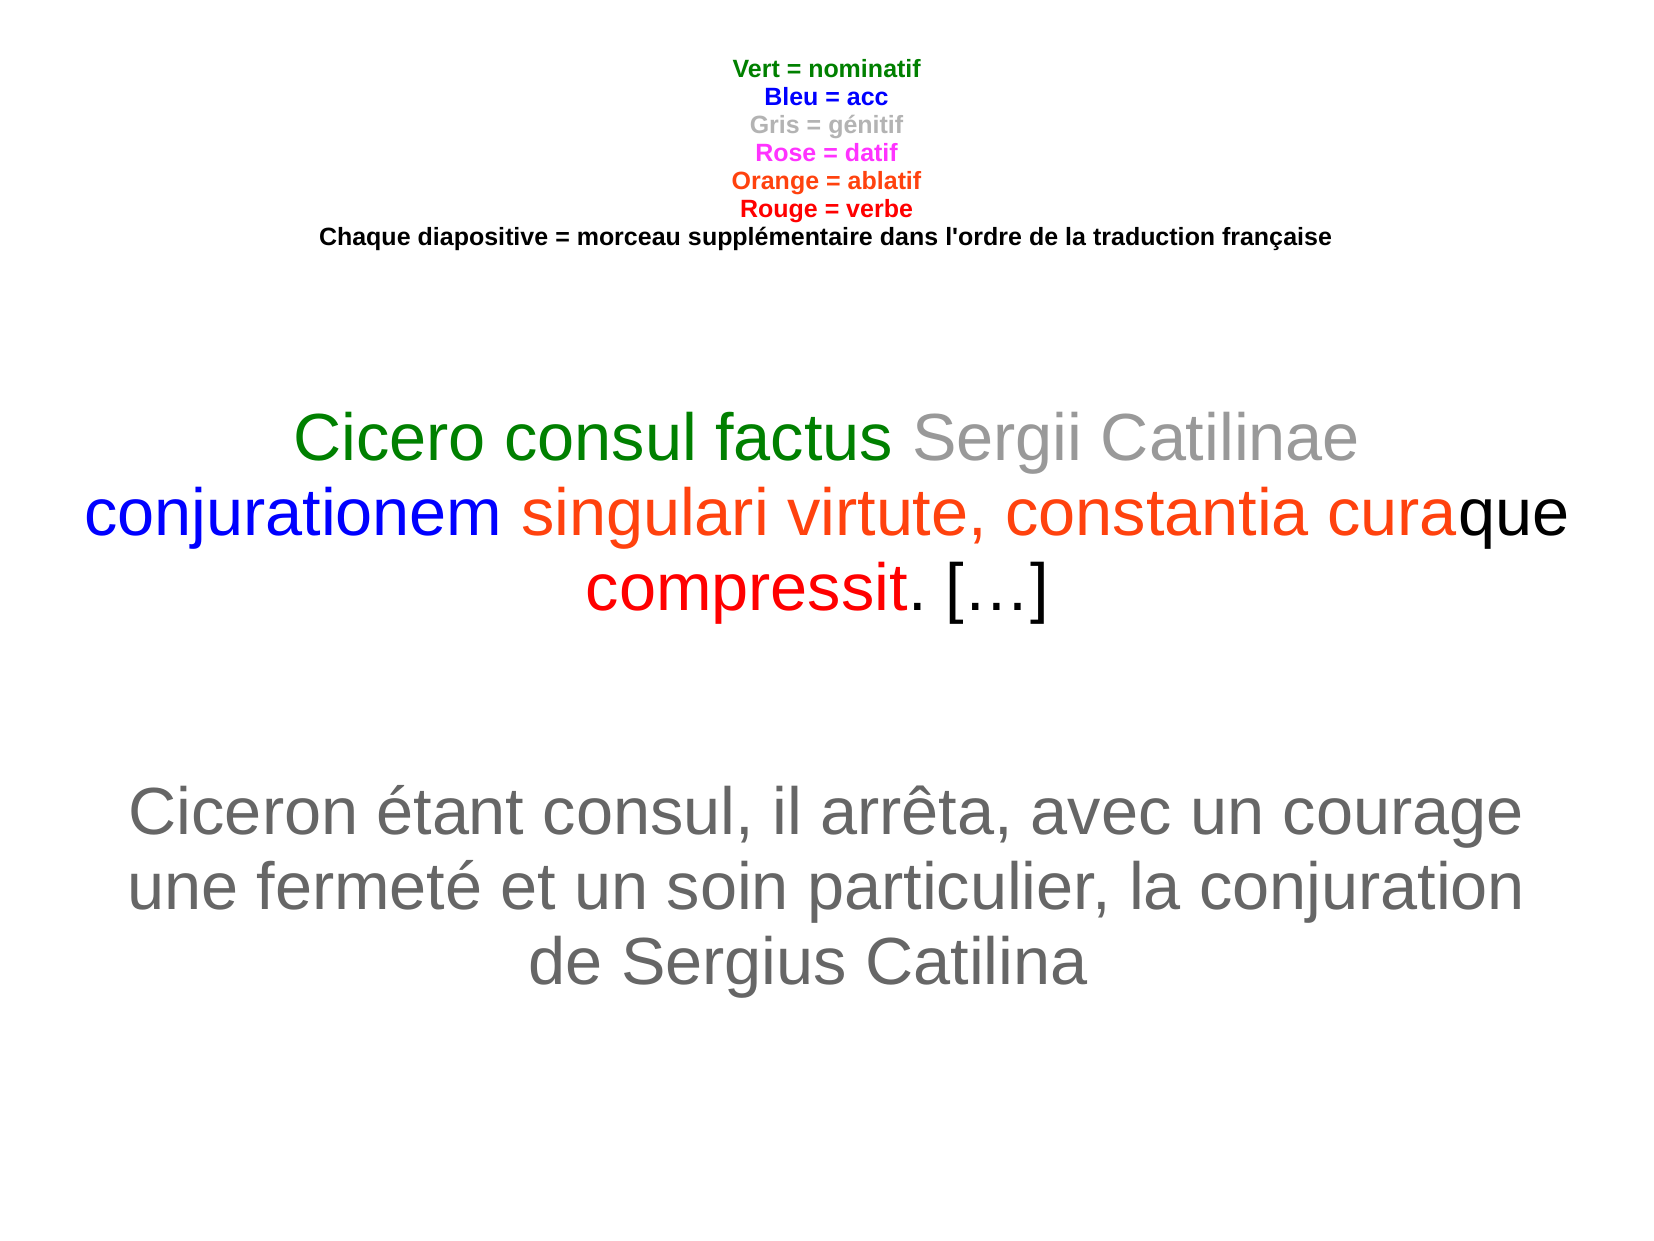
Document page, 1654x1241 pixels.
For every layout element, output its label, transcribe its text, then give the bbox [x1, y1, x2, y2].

subtitle Cicero consul factus Sergii Catilinae conjurationem singulari virtute, constantia curaque compressit. […] Ciceron étant consul, il arrêta, avec un courage une fermeté et un soin particulier, la conjuration de Sergius Catilina [82, 290, 1571, 1109]
title Vert = nominatif Bleu = acc Gris = génitif Rose = datif Orange = ablatif Rouge = verbe Chaque diapositive = morceau supplémentaire dans l'ordre de la traduction française [82, 49, 1571, 257]
